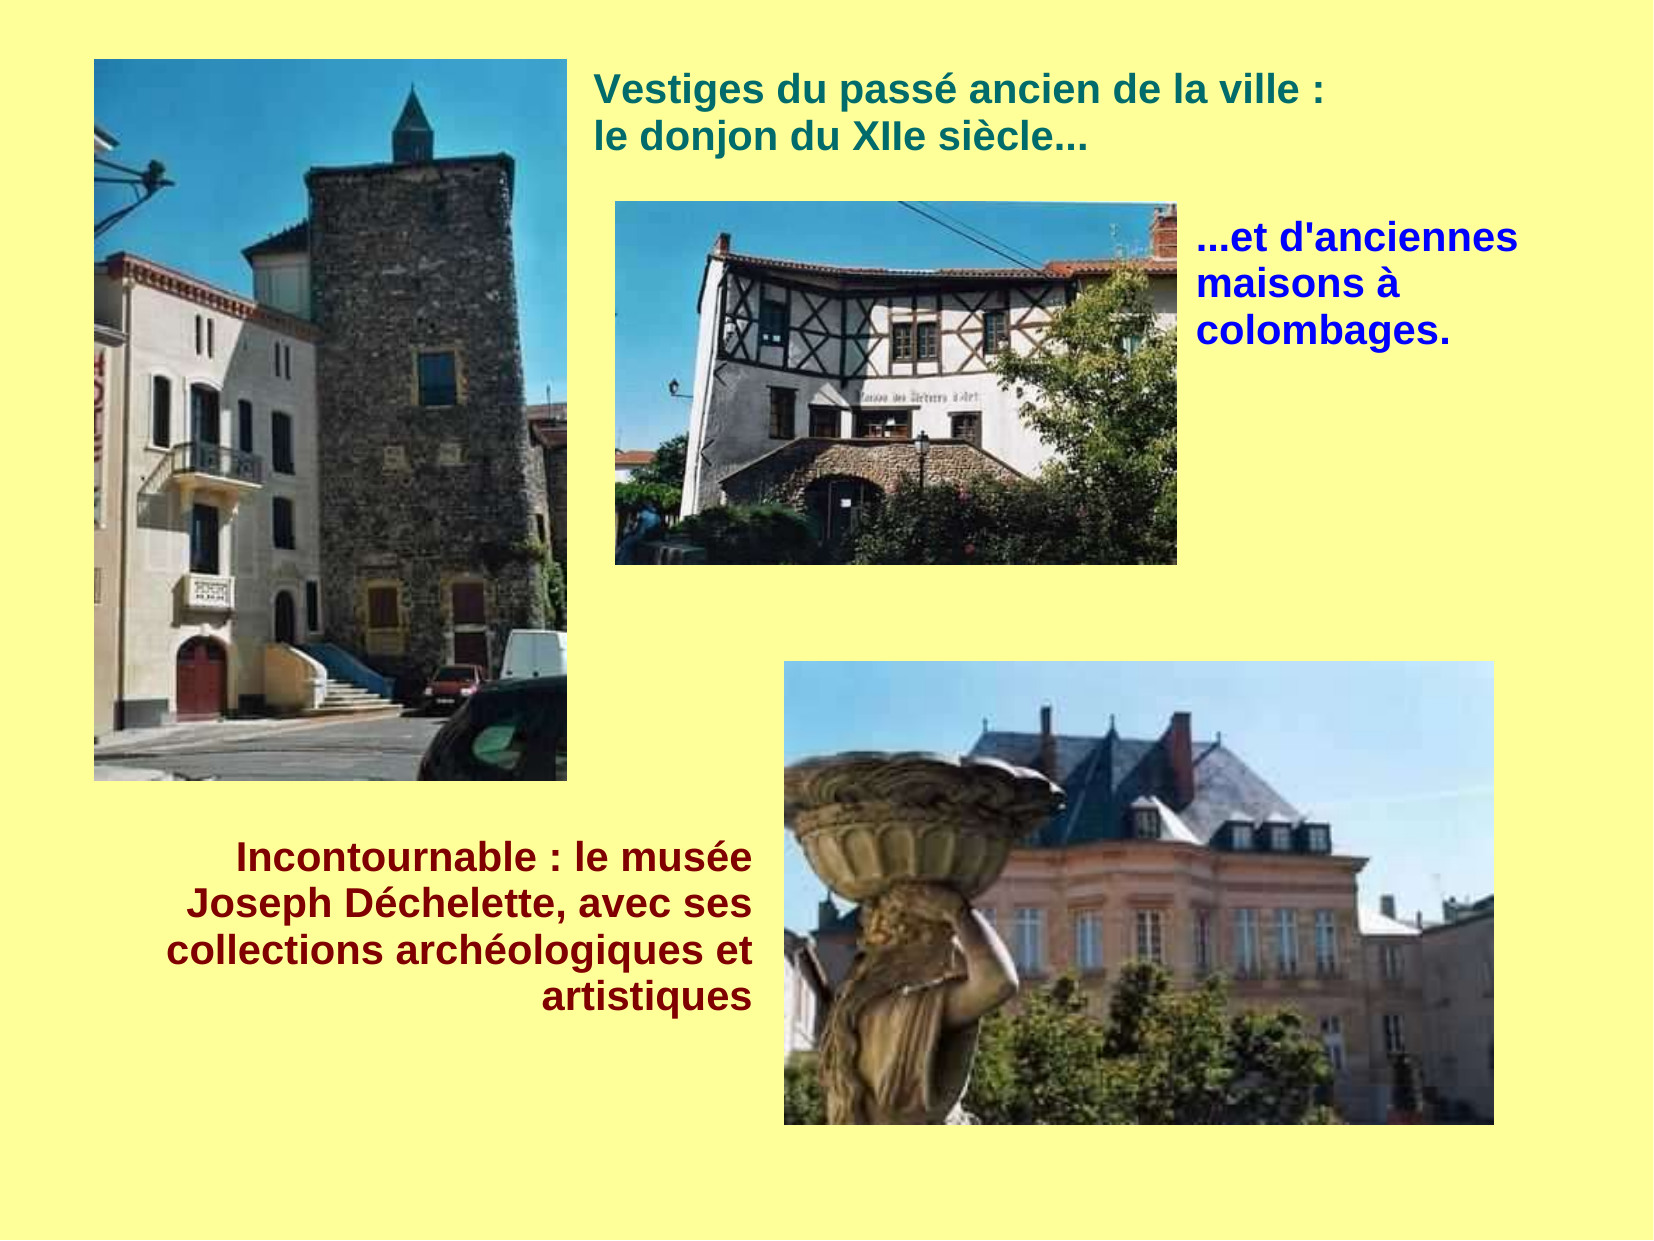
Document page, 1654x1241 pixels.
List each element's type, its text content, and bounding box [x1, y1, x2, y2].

text_box Incontournable : le musée Joseph Déchelette, avec ses collections archéologiques et artistiques [147, 826, 768, 1028]
picture [784, 661, 1494, 1125]
picture [94, 59, 567, 781]
text_box Vestiges du passé ancien de la ville : le donjon du XIIe siècle... [578, 59, 1347, 167]
picture [615, 201, 1177, 565]
text_box ...et d'anciennes maisons à colombages. [1180, 206, 1536, 362]
